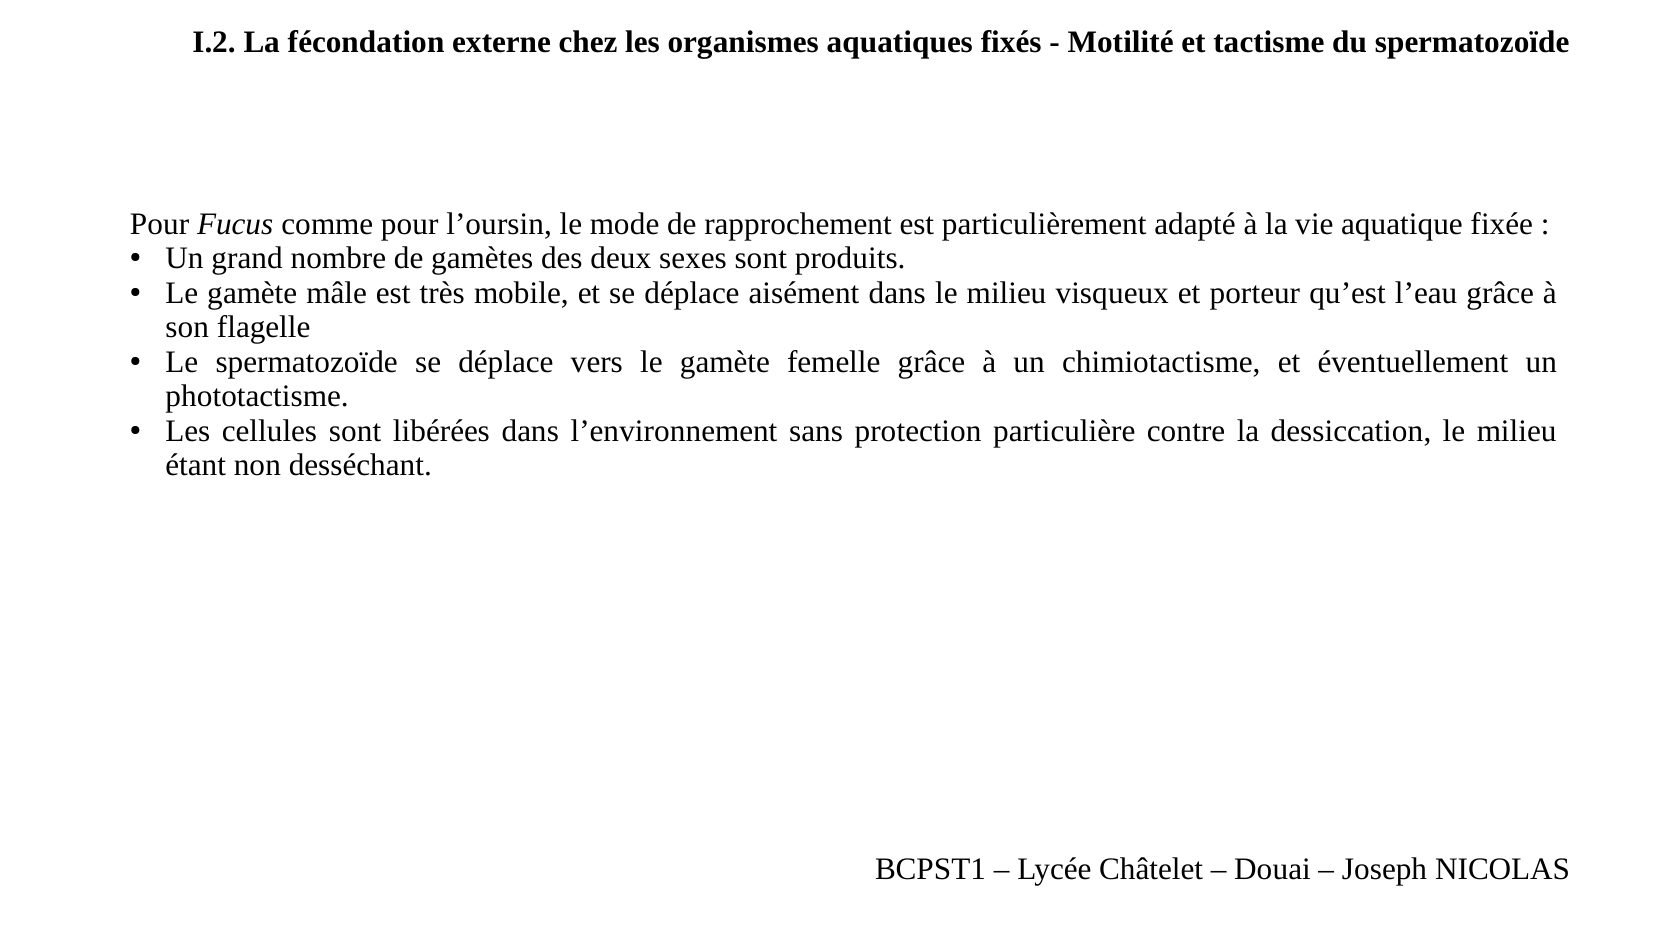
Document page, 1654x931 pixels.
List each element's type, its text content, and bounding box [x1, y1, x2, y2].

text_box BCPST1 – Lycée Châtelet – Douai – Joseph NICOLAS [637, 832, 1571, 905]
text_box Pour Fucus comme pour l’oursin, le mode de rapprochement est particulièrement adapté à la vie aquatique fixée : Un grand nombre de gamètes des deux sexes sont produits. Le gamète mâle est très mobile, et se déplace aisément dans le milieu visqueux et porteur qu’est l’eau grâce à son flagelle Le spermatozoïde se déplace vers le gamète femelle grâce à un chimiotactisme, et éventuellement un phototactisme. Les cellules sont libérées dans l’environnement sans protection particulière contre la dessiccation, le milieu étant non desséchant. [129, 206, 1560, 768]
text_box I.2. La fécondation externe chez les organismes aquatiques fixés - Motilité et tactisme du spermatozoïde [165, 5, 1572, 78]
